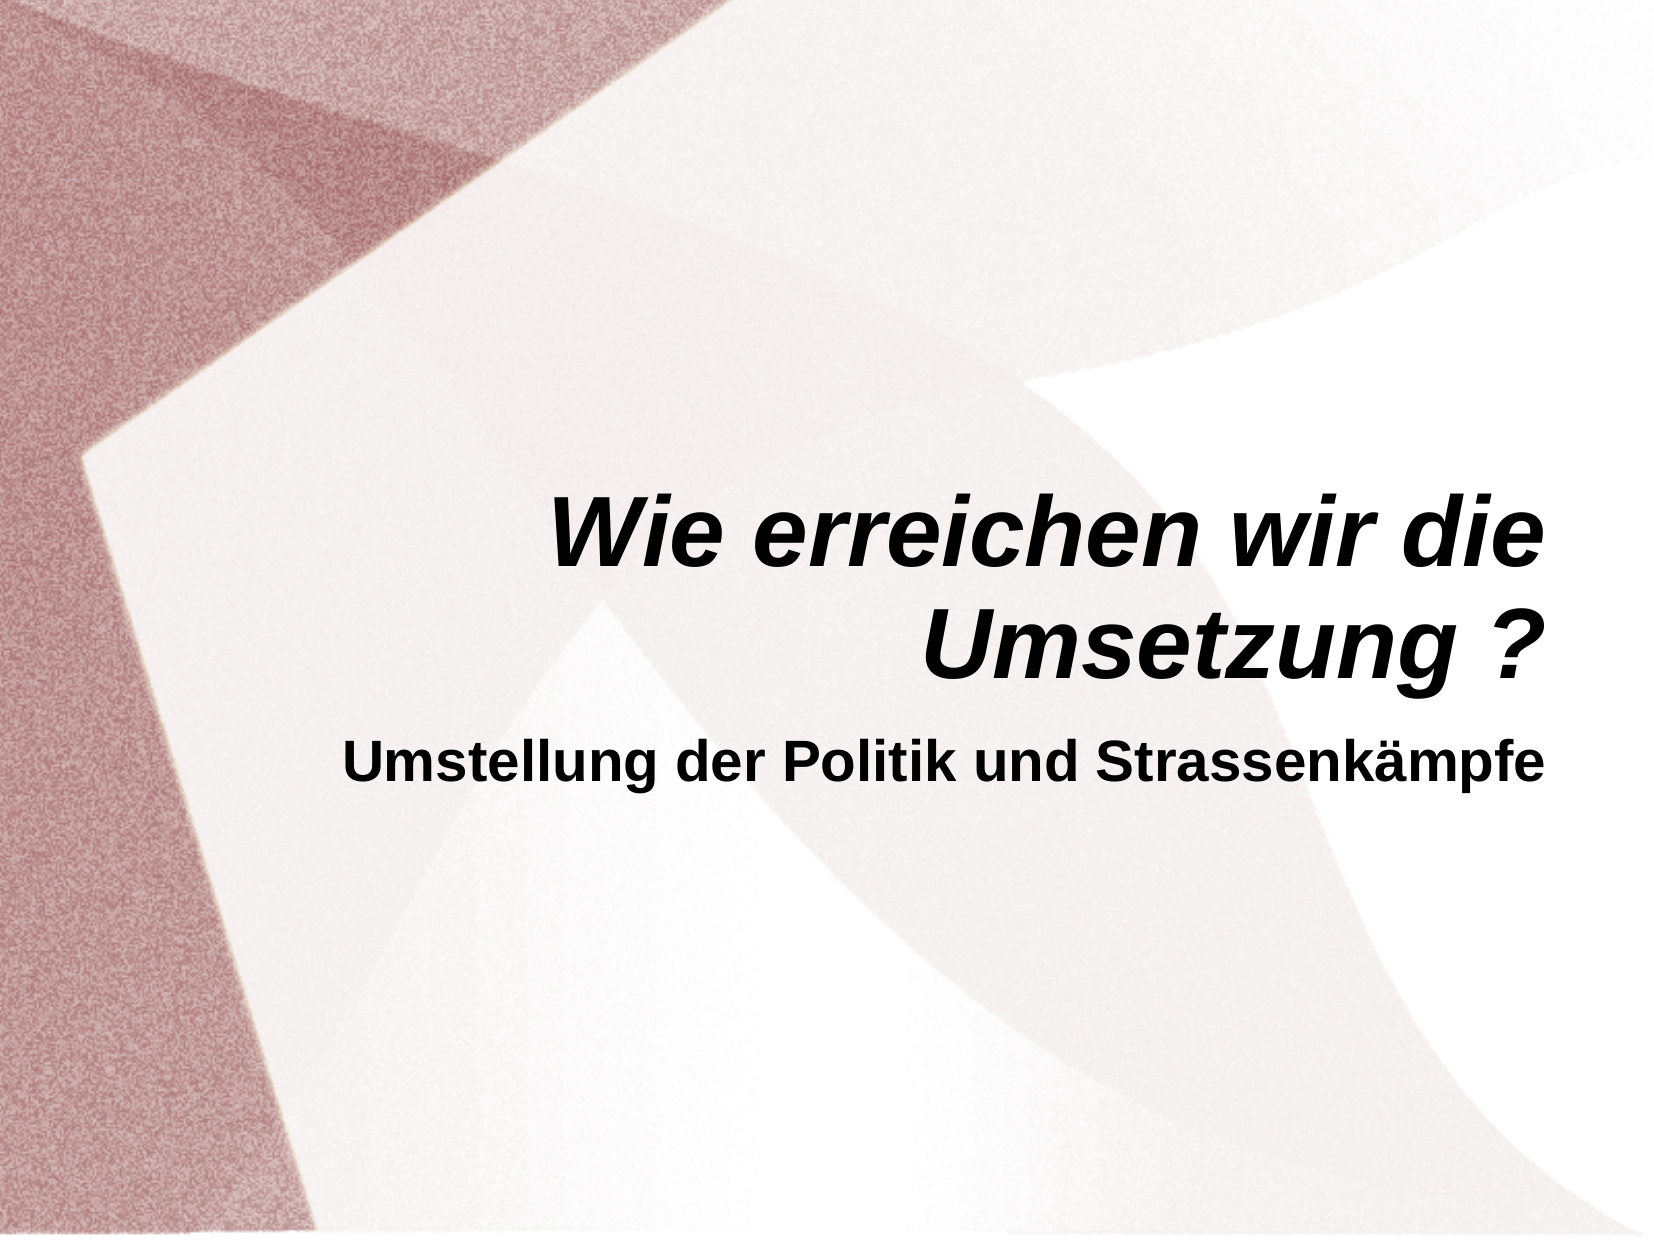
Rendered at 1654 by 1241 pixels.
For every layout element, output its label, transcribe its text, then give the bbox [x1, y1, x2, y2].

list Wie erreichen wir die Umsetzung ? Umstellung der Politik und Strassenkämpfe [106, 476, 1548, 1075]
picture [0, 0, 1654, 1241]
